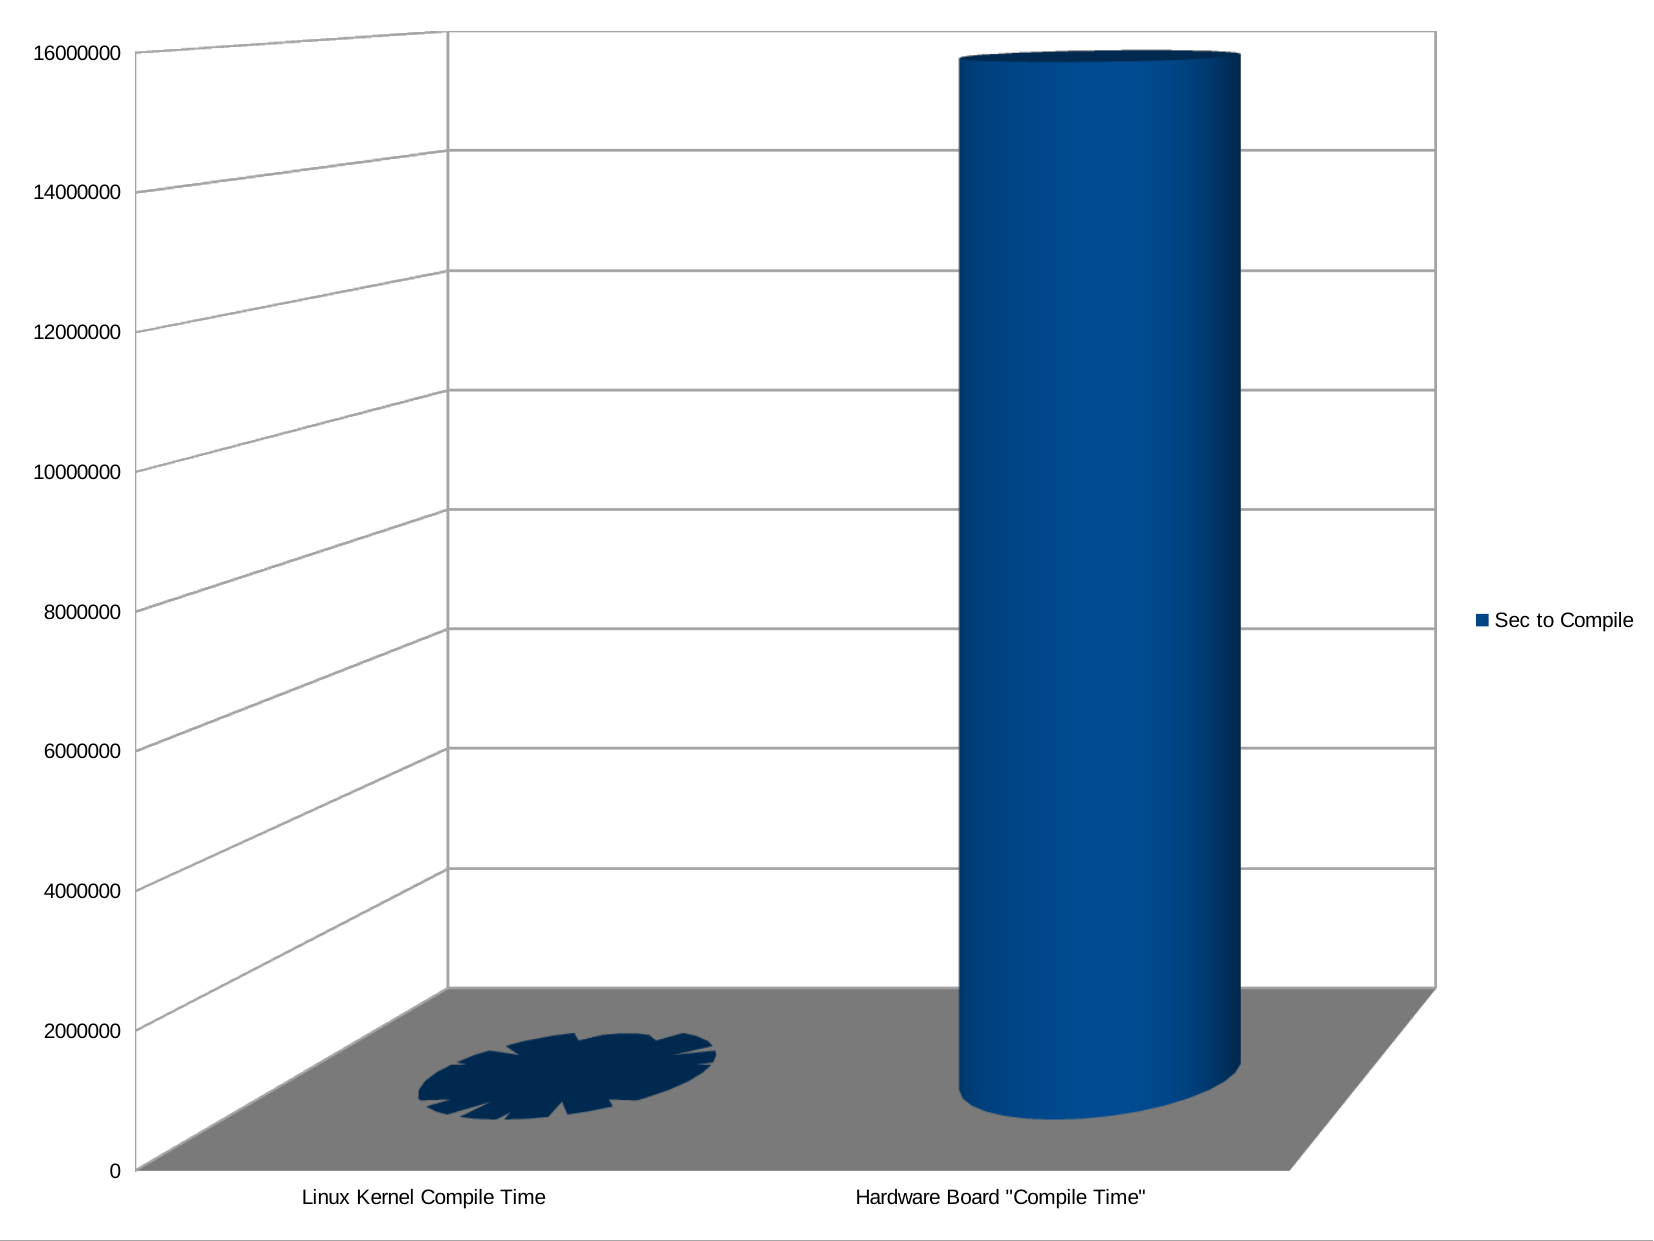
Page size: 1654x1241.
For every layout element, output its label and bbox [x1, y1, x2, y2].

chart [0, 0, 1653, 1241]
